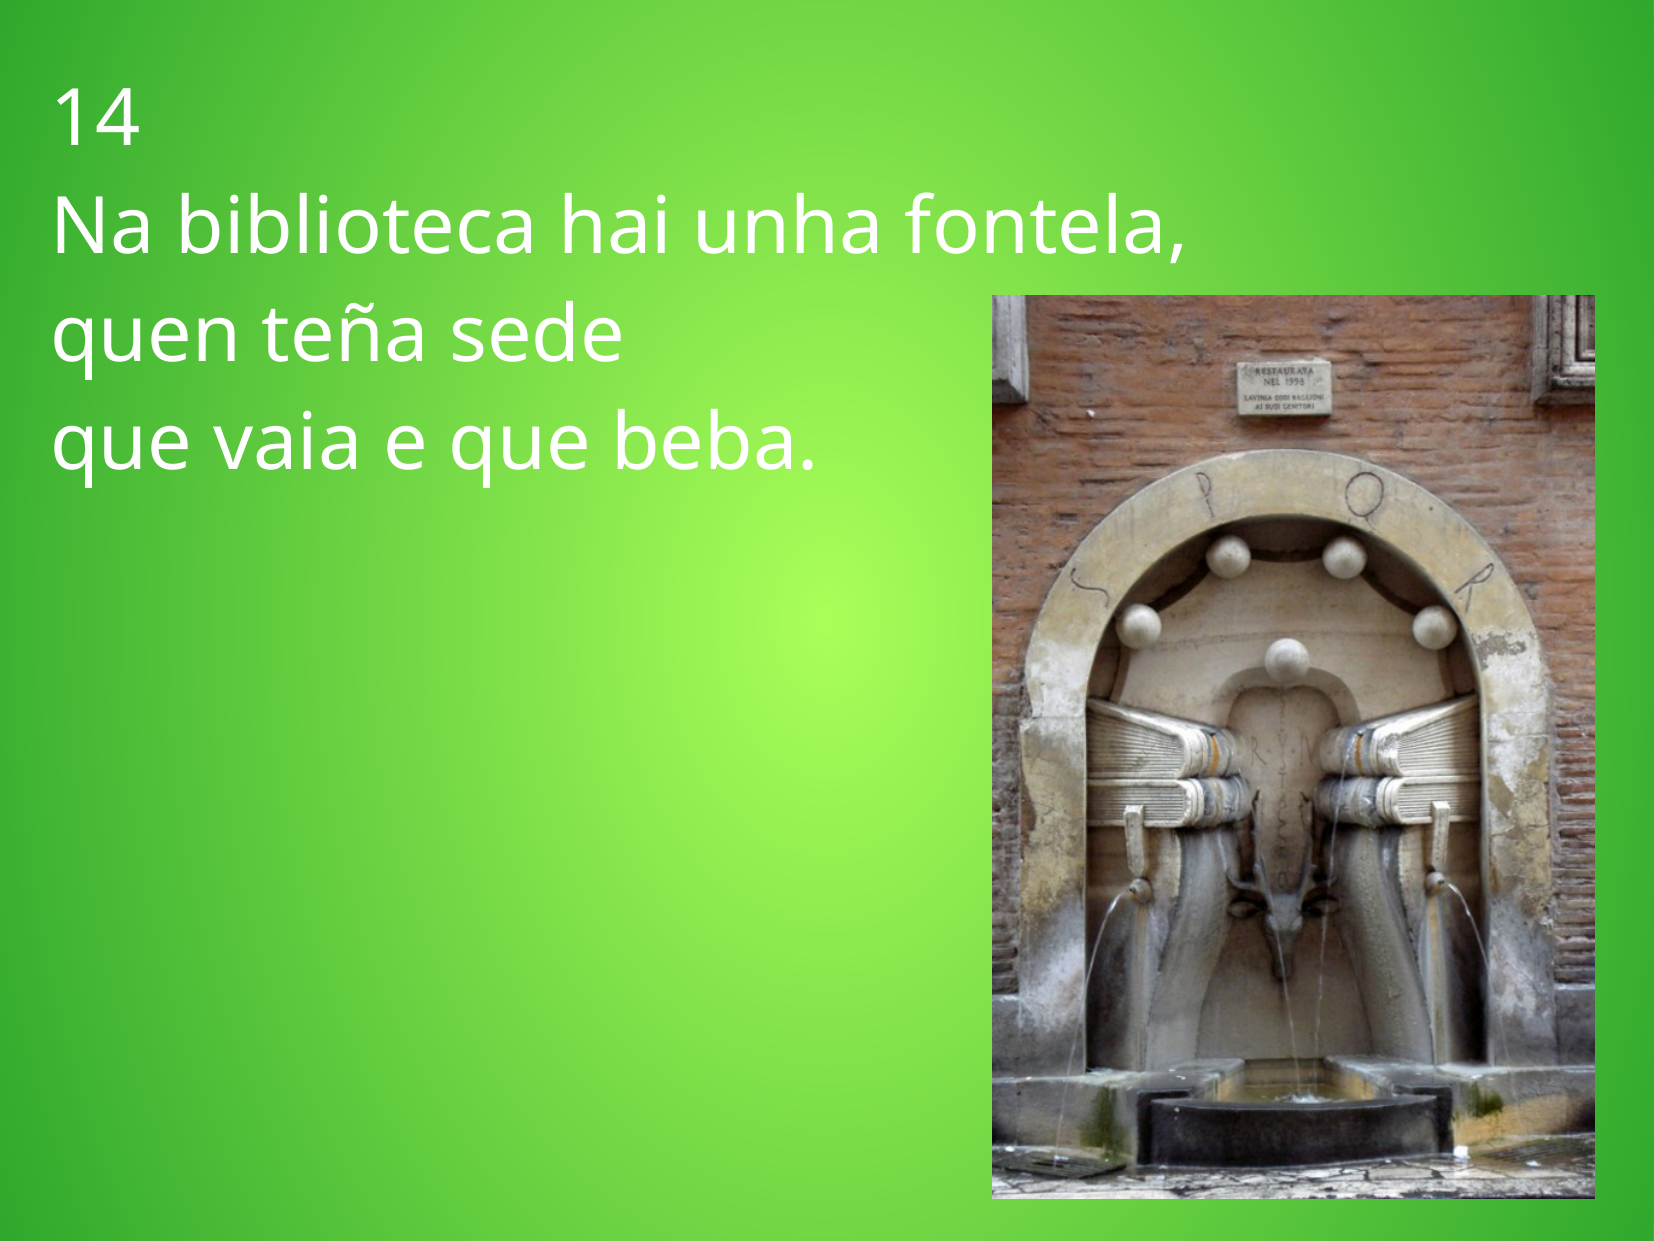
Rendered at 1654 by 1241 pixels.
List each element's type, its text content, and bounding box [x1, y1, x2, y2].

picture [992, 295, 1595, 1199]
text_box 14 Na biblioteca hai unha fontela, quen teña sede que vaia e que beba. [35, 53, 1654, 509]
